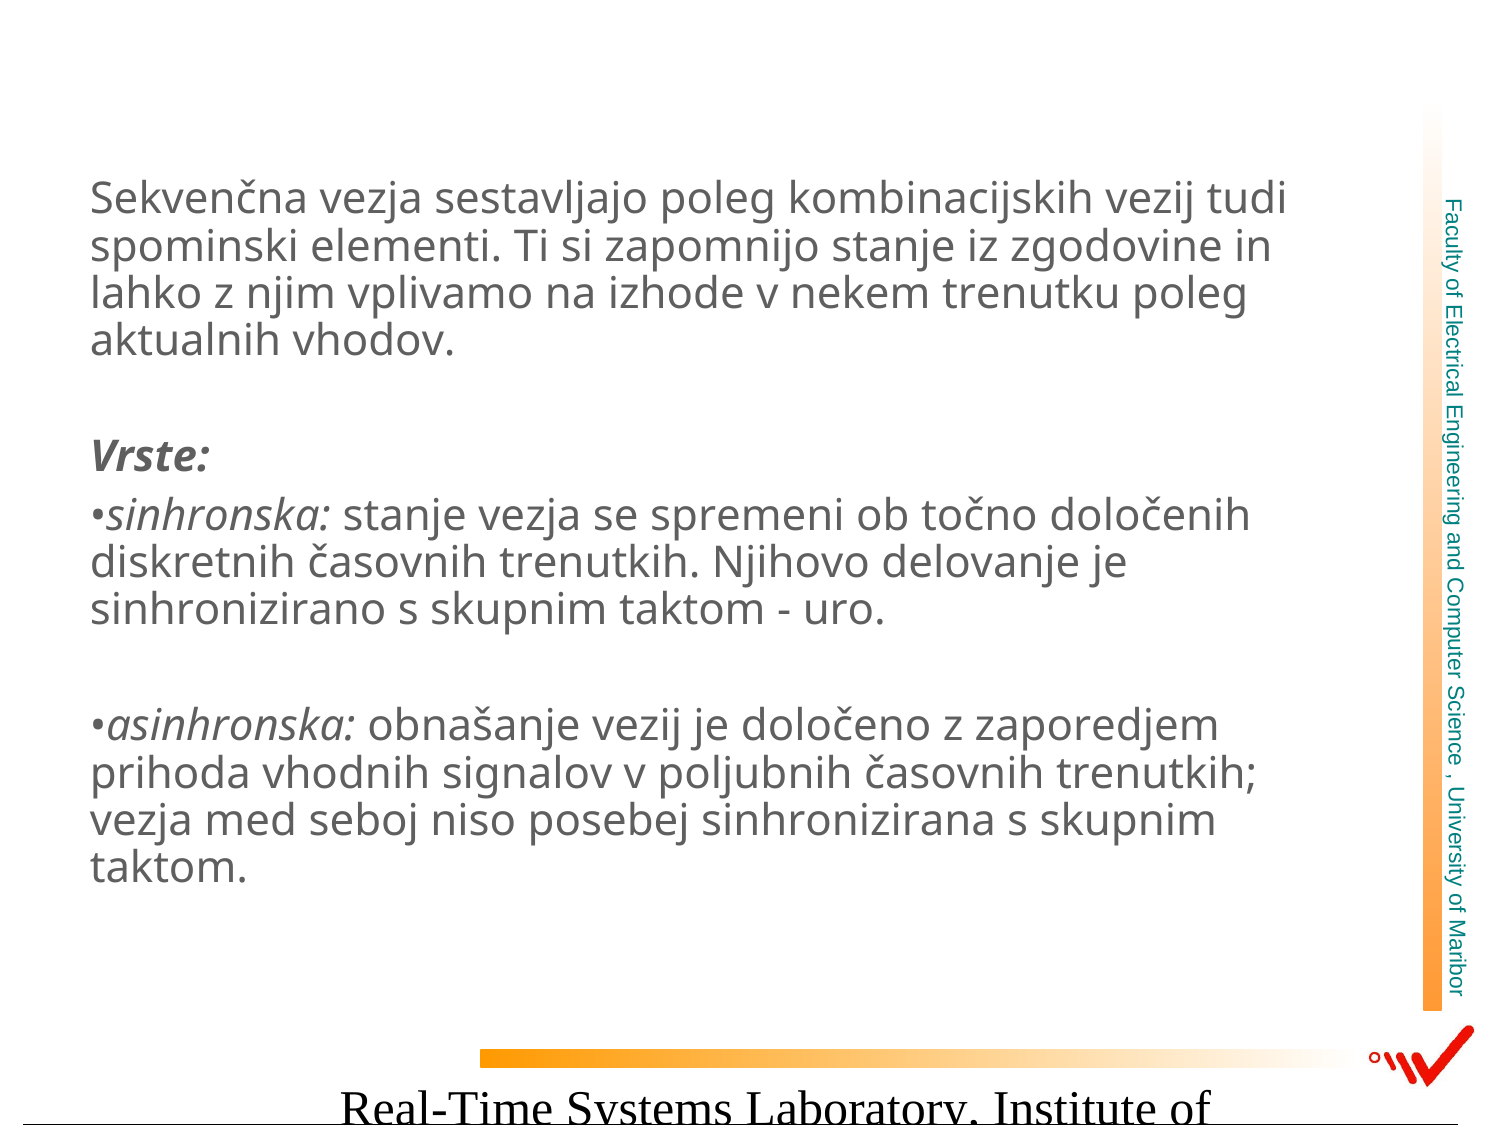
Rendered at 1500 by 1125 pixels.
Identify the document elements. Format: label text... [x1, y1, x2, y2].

list Sekvenčna vezja sestavljajo poleg kombinacijskih vezij tudi spominski elementi. Ti si zapomnijo stanje iz zgodovine in lahko z njim vplivamo na izhode v nekem trenutku poleg aktualnih vhodov. Vrste: sinhronska: stanje vezja se spremeni ob točno določenih diskretnih časovnih trenutkih. Njihovo delovanje je sinhronizirano s skupnim taktom - uro. asinhronska: obnašanje vezij je določeno z zaporedjem prihoda vhodnih signalov v poljubnih časovnih trenutkih; vezja med seboj niso posebej sinhronizirana s skupnim taktom. [74, 168, 1356, 1006]
